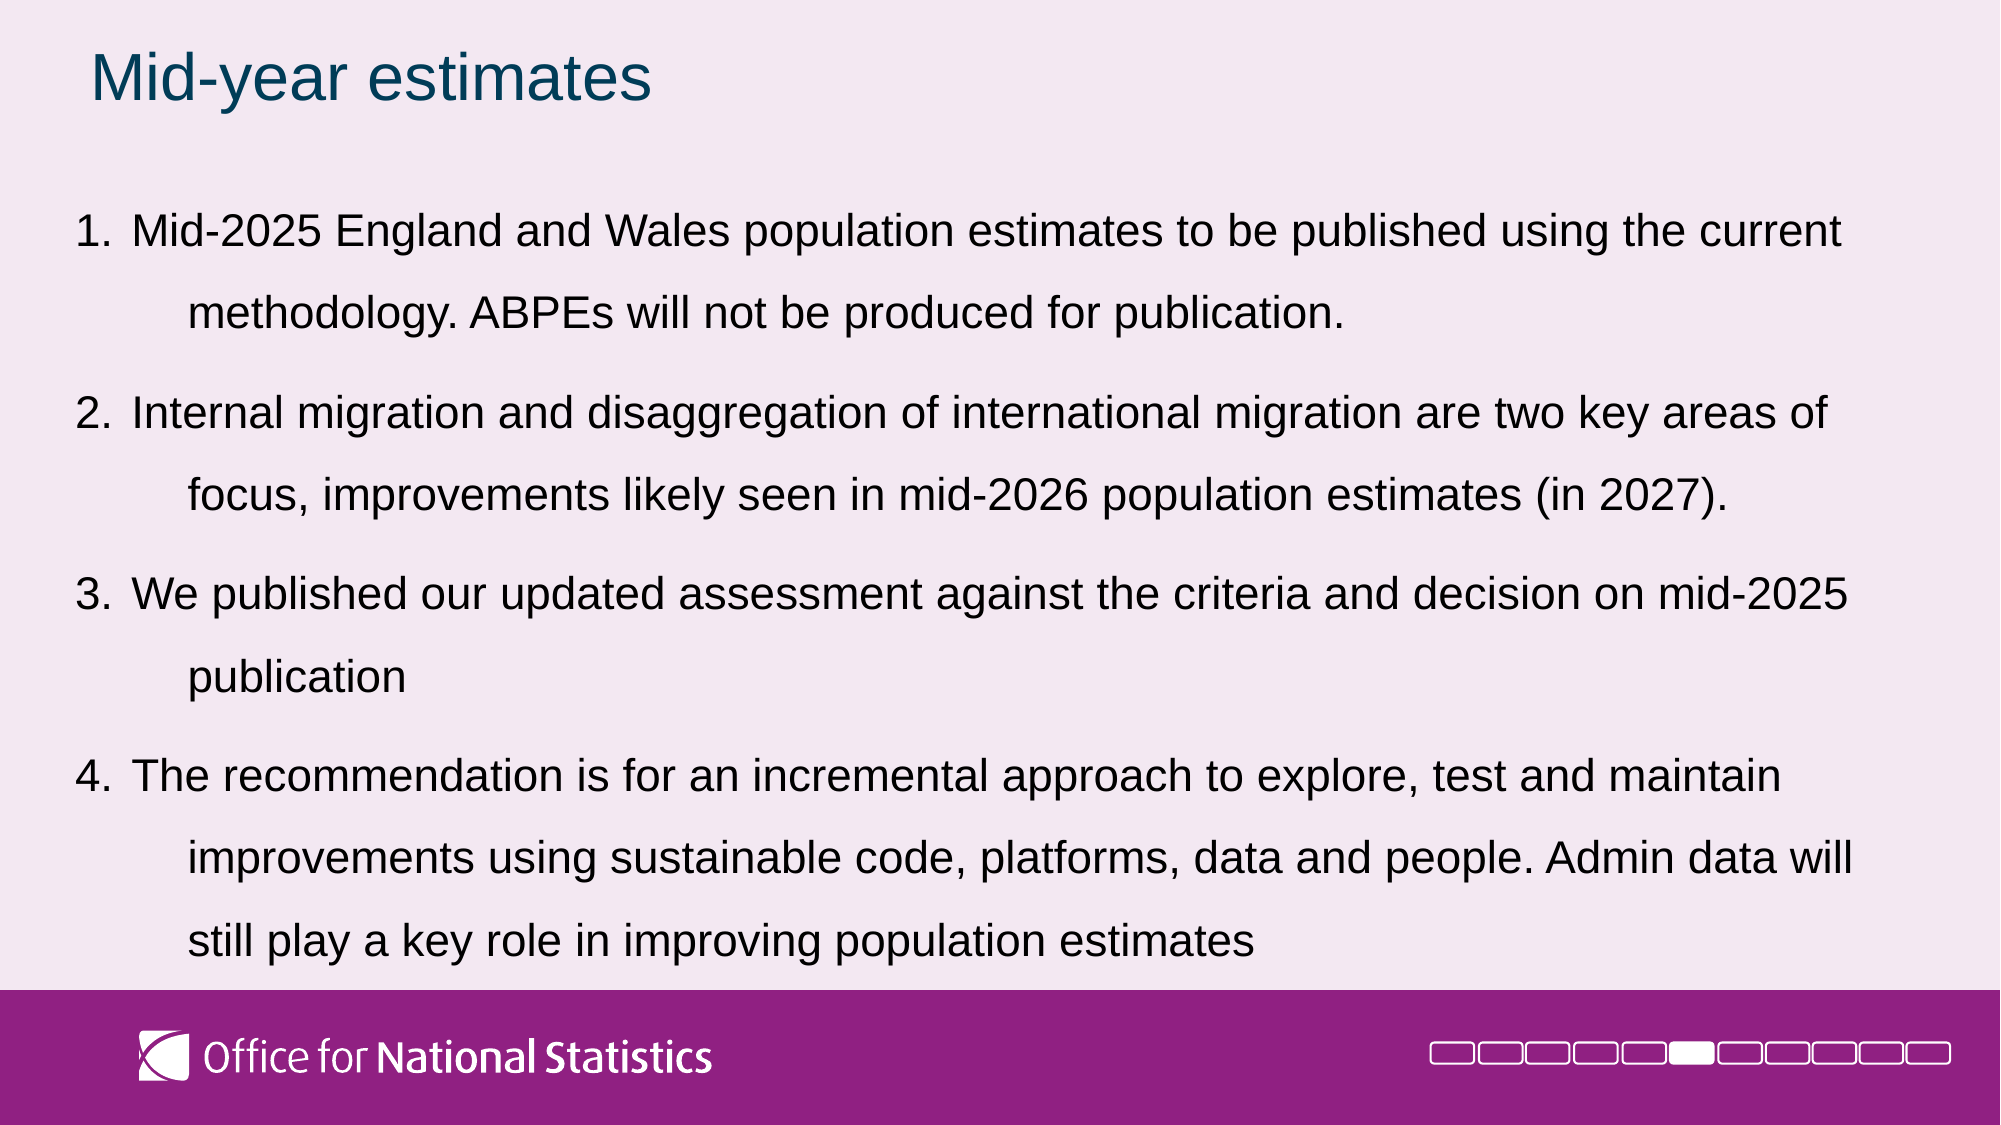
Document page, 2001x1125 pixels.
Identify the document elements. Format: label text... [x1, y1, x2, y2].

title Mid-year estimates [74, 35, 1910, 123]
text_box [1669, 1042, 1714, 1064]
text_box Mid-2025 England and Wales population estimates to be published using the current methodology. ABPEs will not be produced for publication. Internal migration and disaggregation of international migration are two key areas of focus, improvements likely seen in mid-2026 population estimates (in 2027). We published our updated assessment against the criteria and decision on mid-2025 publication The recommendation is for an incremental approach to explore, test and maintain improvements using sustainable code, platforms, data and people. Admin data will still play a key role in improving population estimates [74, 173, 1910, 964]
